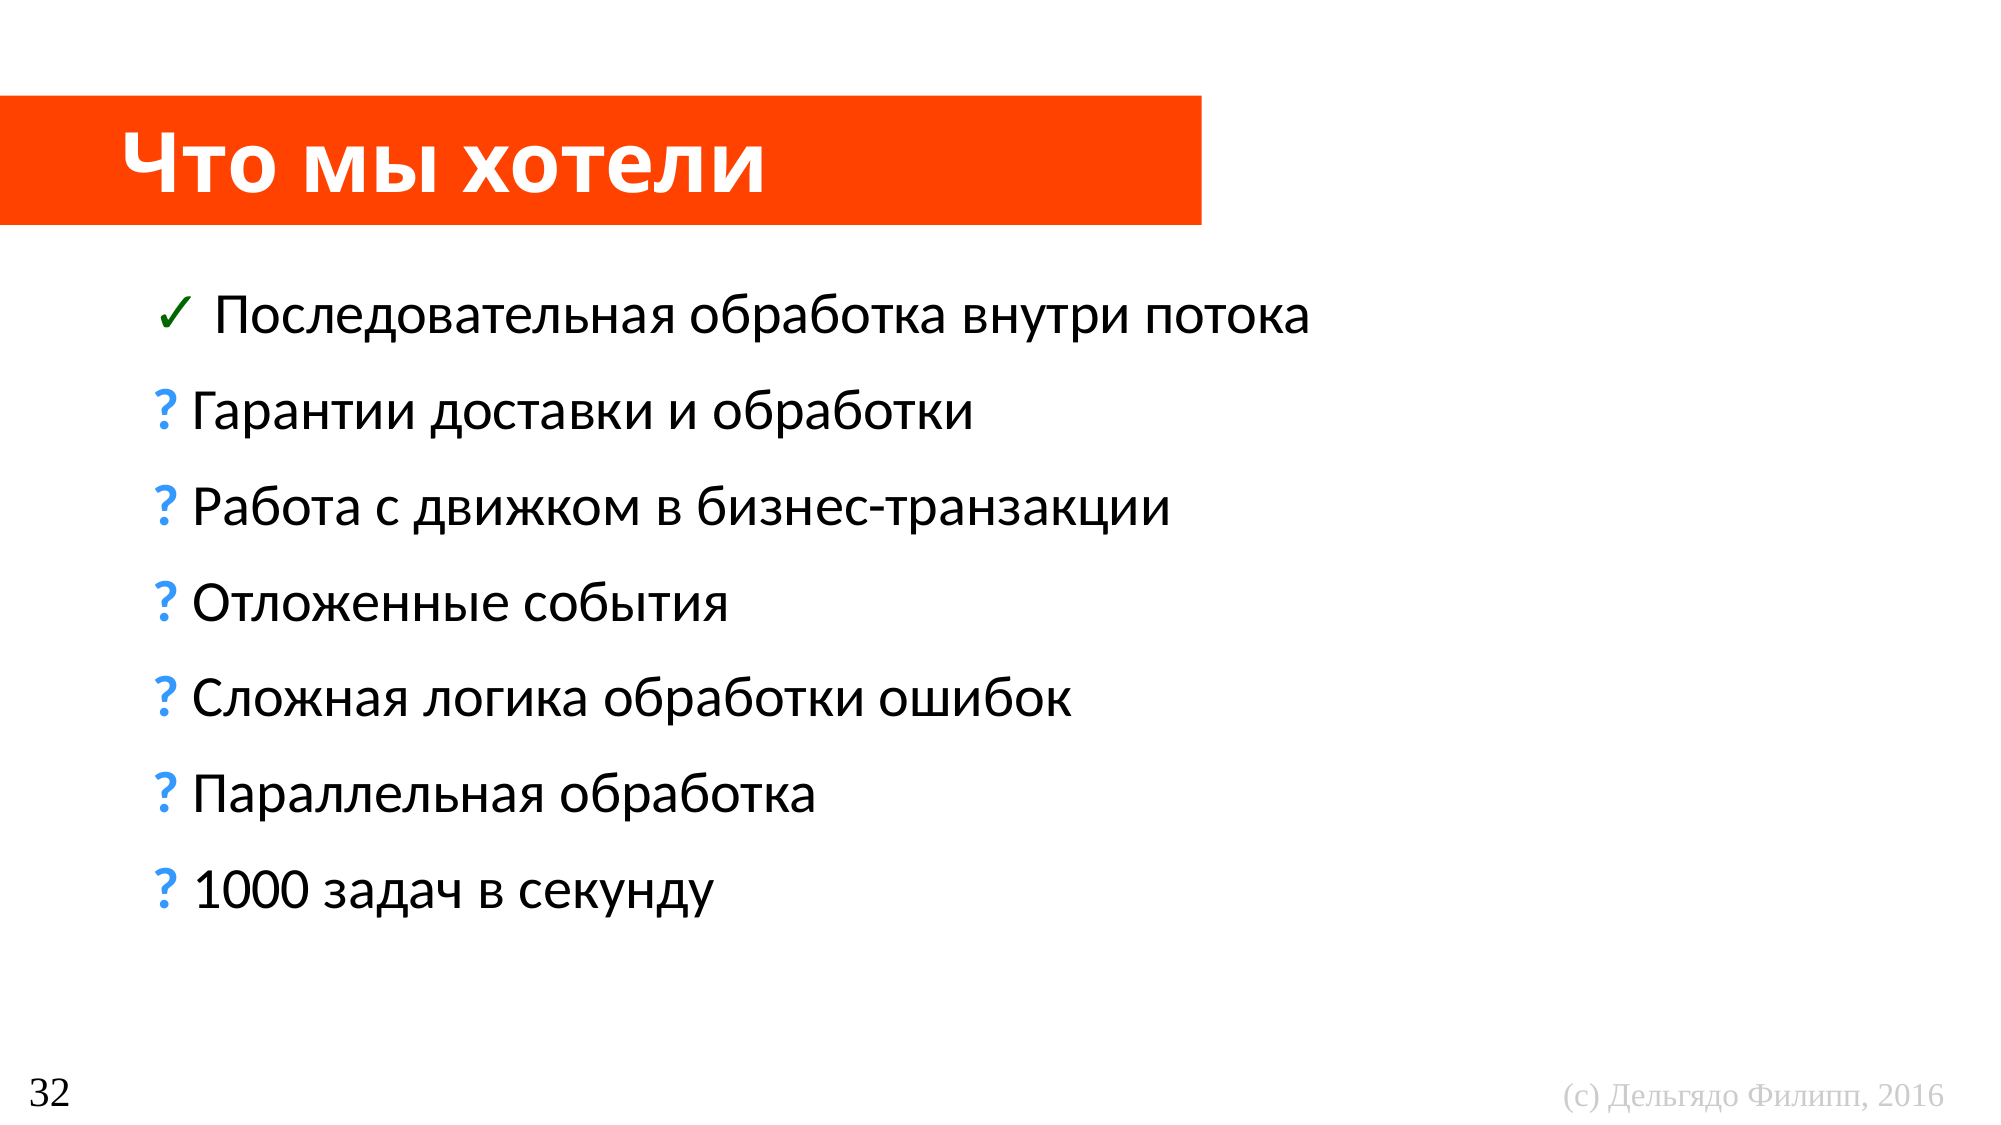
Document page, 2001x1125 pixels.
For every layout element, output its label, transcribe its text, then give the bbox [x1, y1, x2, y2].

title Что мы хотели [0, 95, 1202, 225]
list ✓ Последовательная обработка внутри потока ? Гарантии доставки и обработки ? Работа с движком в бизнес-транзакции ? Отложенные события ? Сложная логика обработки ошибок ? Параллельная обработка ? 1000 задач в секунду [137, 282, 1863, 1014]
